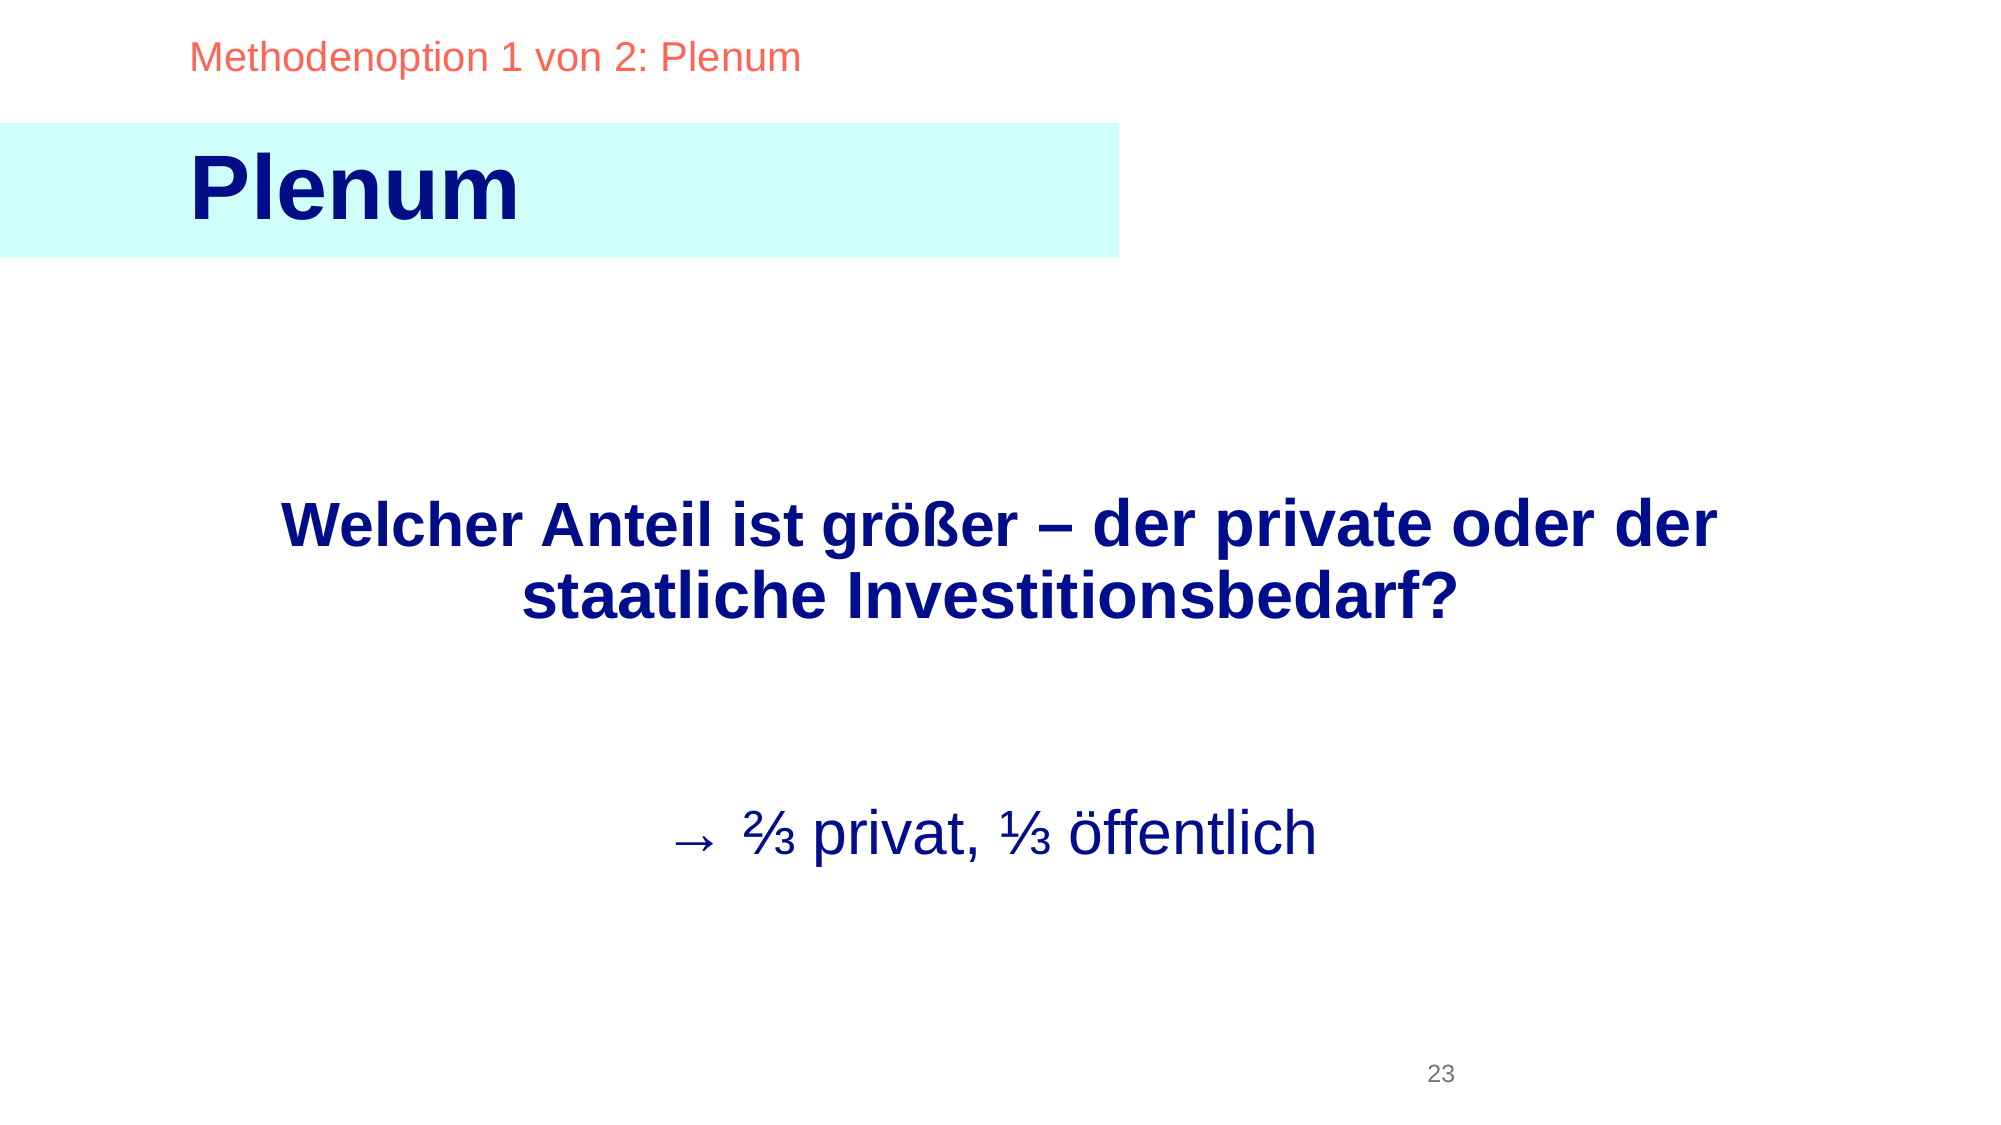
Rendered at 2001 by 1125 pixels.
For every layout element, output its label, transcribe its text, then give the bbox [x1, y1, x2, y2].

list Methodenoption 1 von 2: Plenum [137, 27, 1119, 107]
list Welcher Anteil ist größer – der private oder der staatliche Investitionsbedarf? [137, 481, 1863, 644]
list Plenum [137, 129, 1093, 258]
text_box → ⅔ privat, ⅓ öffentlich [0, 692, 2000, 870]
